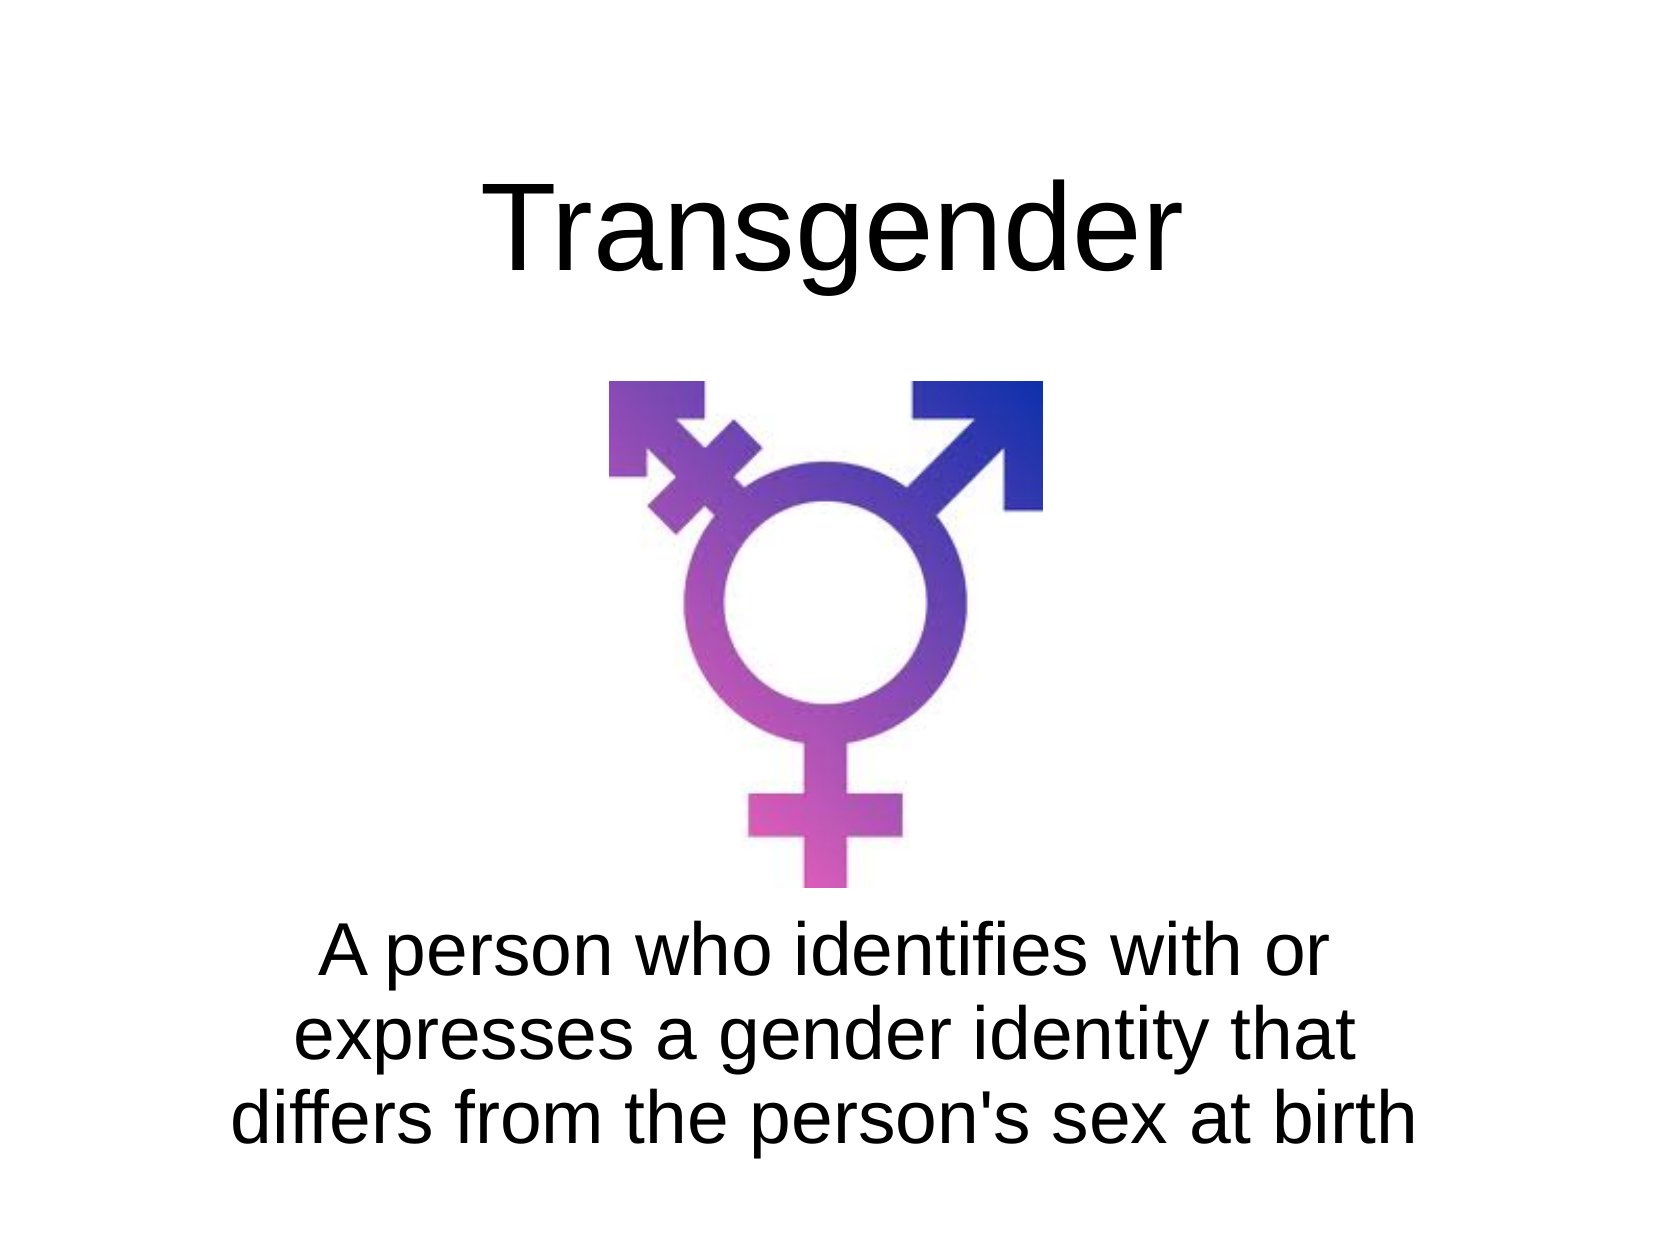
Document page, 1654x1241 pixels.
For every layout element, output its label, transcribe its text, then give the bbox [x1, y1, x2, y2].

text_box Transgender [450, 150, 1215, 305]
text_box A person who identifies with or expresses a gender identity that differs from the person's sex at birth [187, 900, 1463, 1167]
picture [609, 381, 1043, 888]
